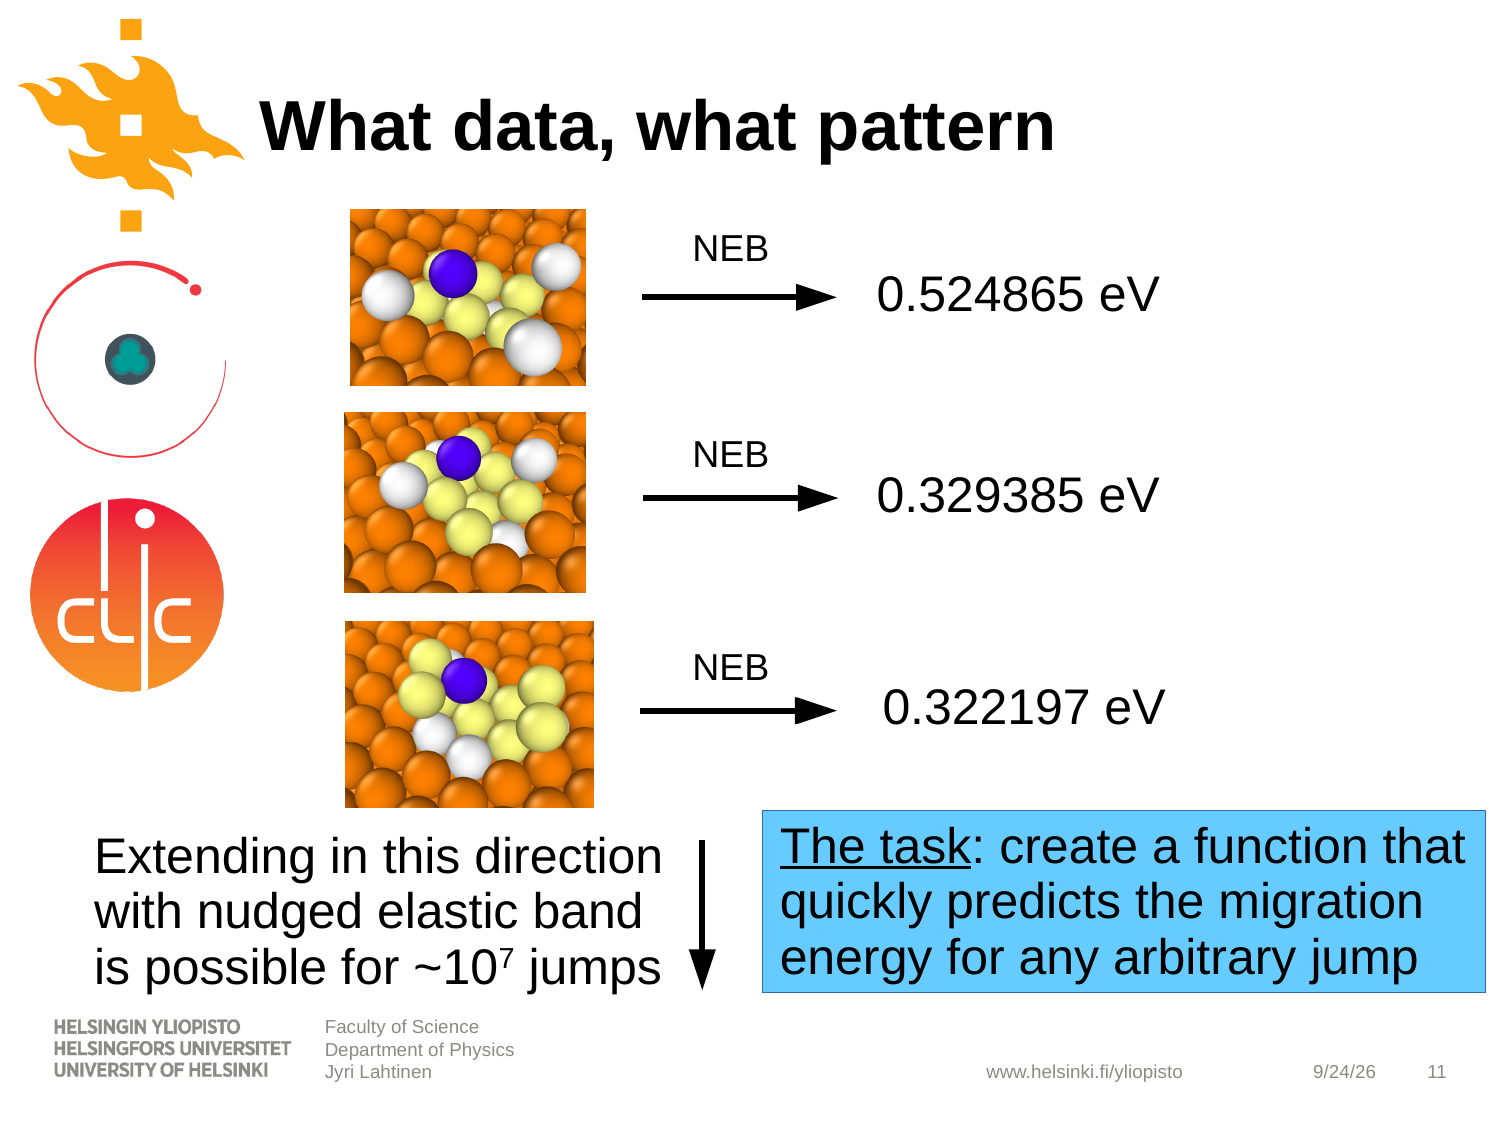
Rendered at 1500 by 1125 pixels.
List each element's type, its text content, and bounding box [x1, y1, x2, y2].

text_box NEB [677, 639, 785, 696]
footer Faculty of Science Department of Physics Jyri Lahtinen [324, 1011, 750, 1083]
text_box NEB [677, 426, 785, 484]
picture [344, 412, 586, 593]
text_box 0.322197 eV [867, 672, 1181, 743]
picture [0, 255, 272, 740]
text_box 0.329385 eV [861, 459, 1175, 531]
text_box The task: create a function that quickly predicts the migration energy for any arbitrary jump [765, 810, 1486, 993]
text_box NEB [677, 219, 785, 277]
title What data, what pattern [259, 30, 1447, 214]
picture [345, 621, 594, 808]
picture [350, 209, 586, 386]
slide_number 5/24/18 [1230, 1011, 1376, 1083]
slide_number <number> [1376, 1011, 1447, 1083]
text_box 0.524865 eV [861, 258, 1175, 330]
text_box Extending in this direction with nudged elastic band is possible for ~107 jumps [79, 820, 679, 1003]
picture [53, 1017, 292, 1079]
